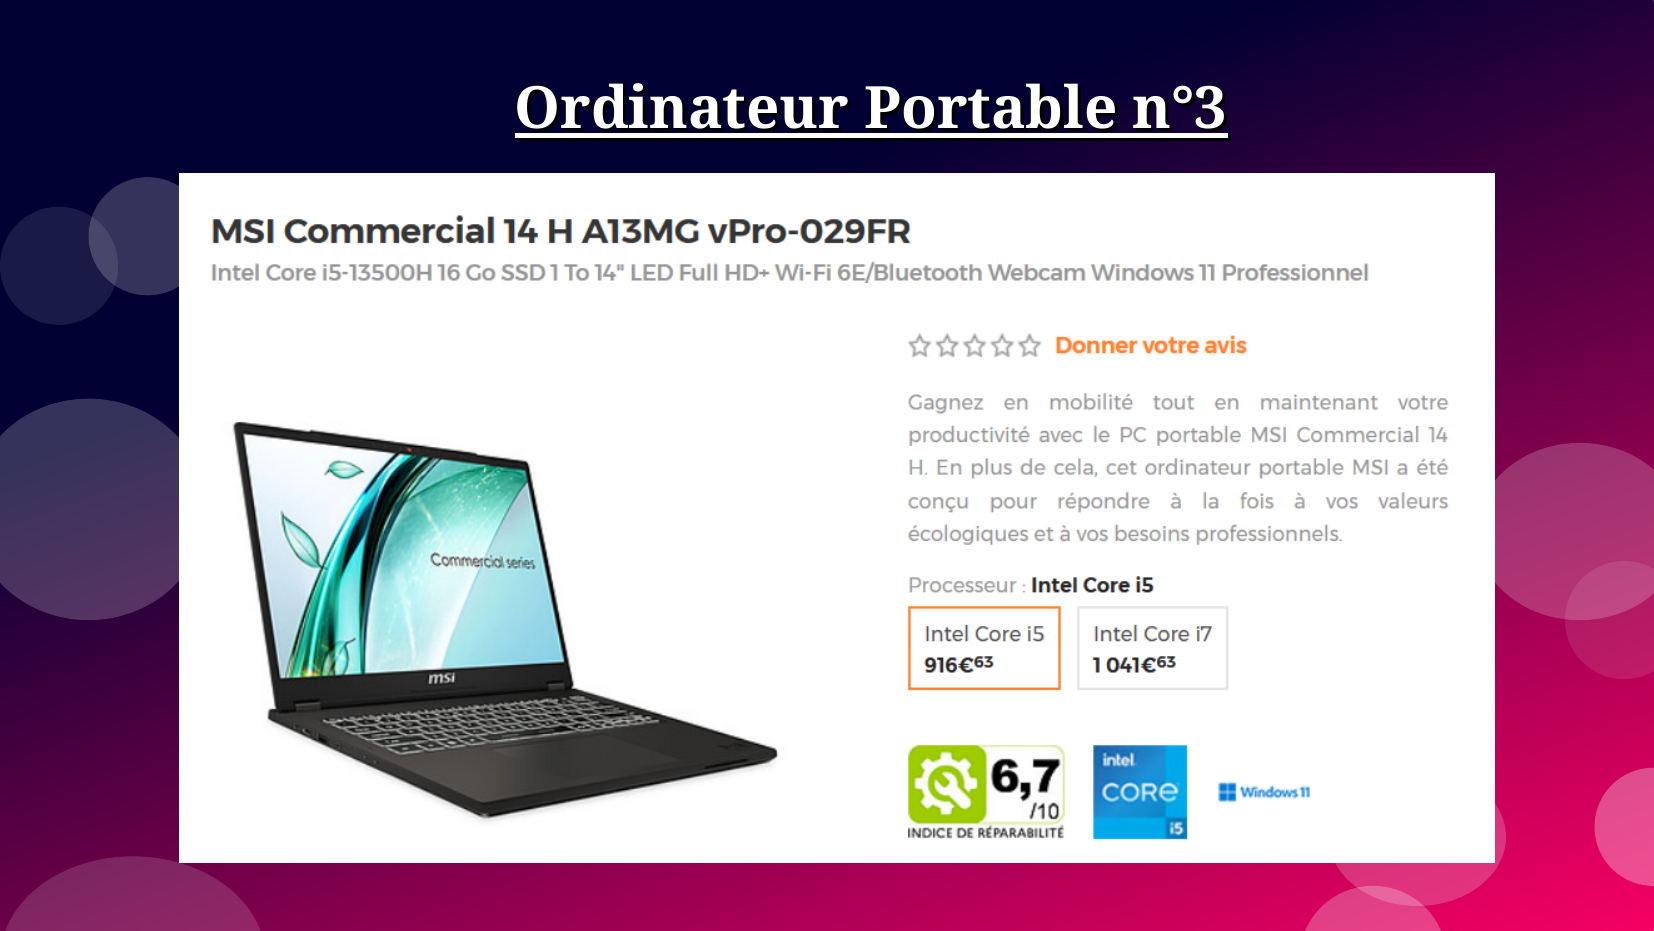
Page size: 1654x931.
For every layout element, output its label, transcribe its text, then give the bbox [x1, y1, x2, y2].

picture [179, 173, 1495, 863]
text_box Ordinateur Portable n°3 [472, 59, 1270, 173]
